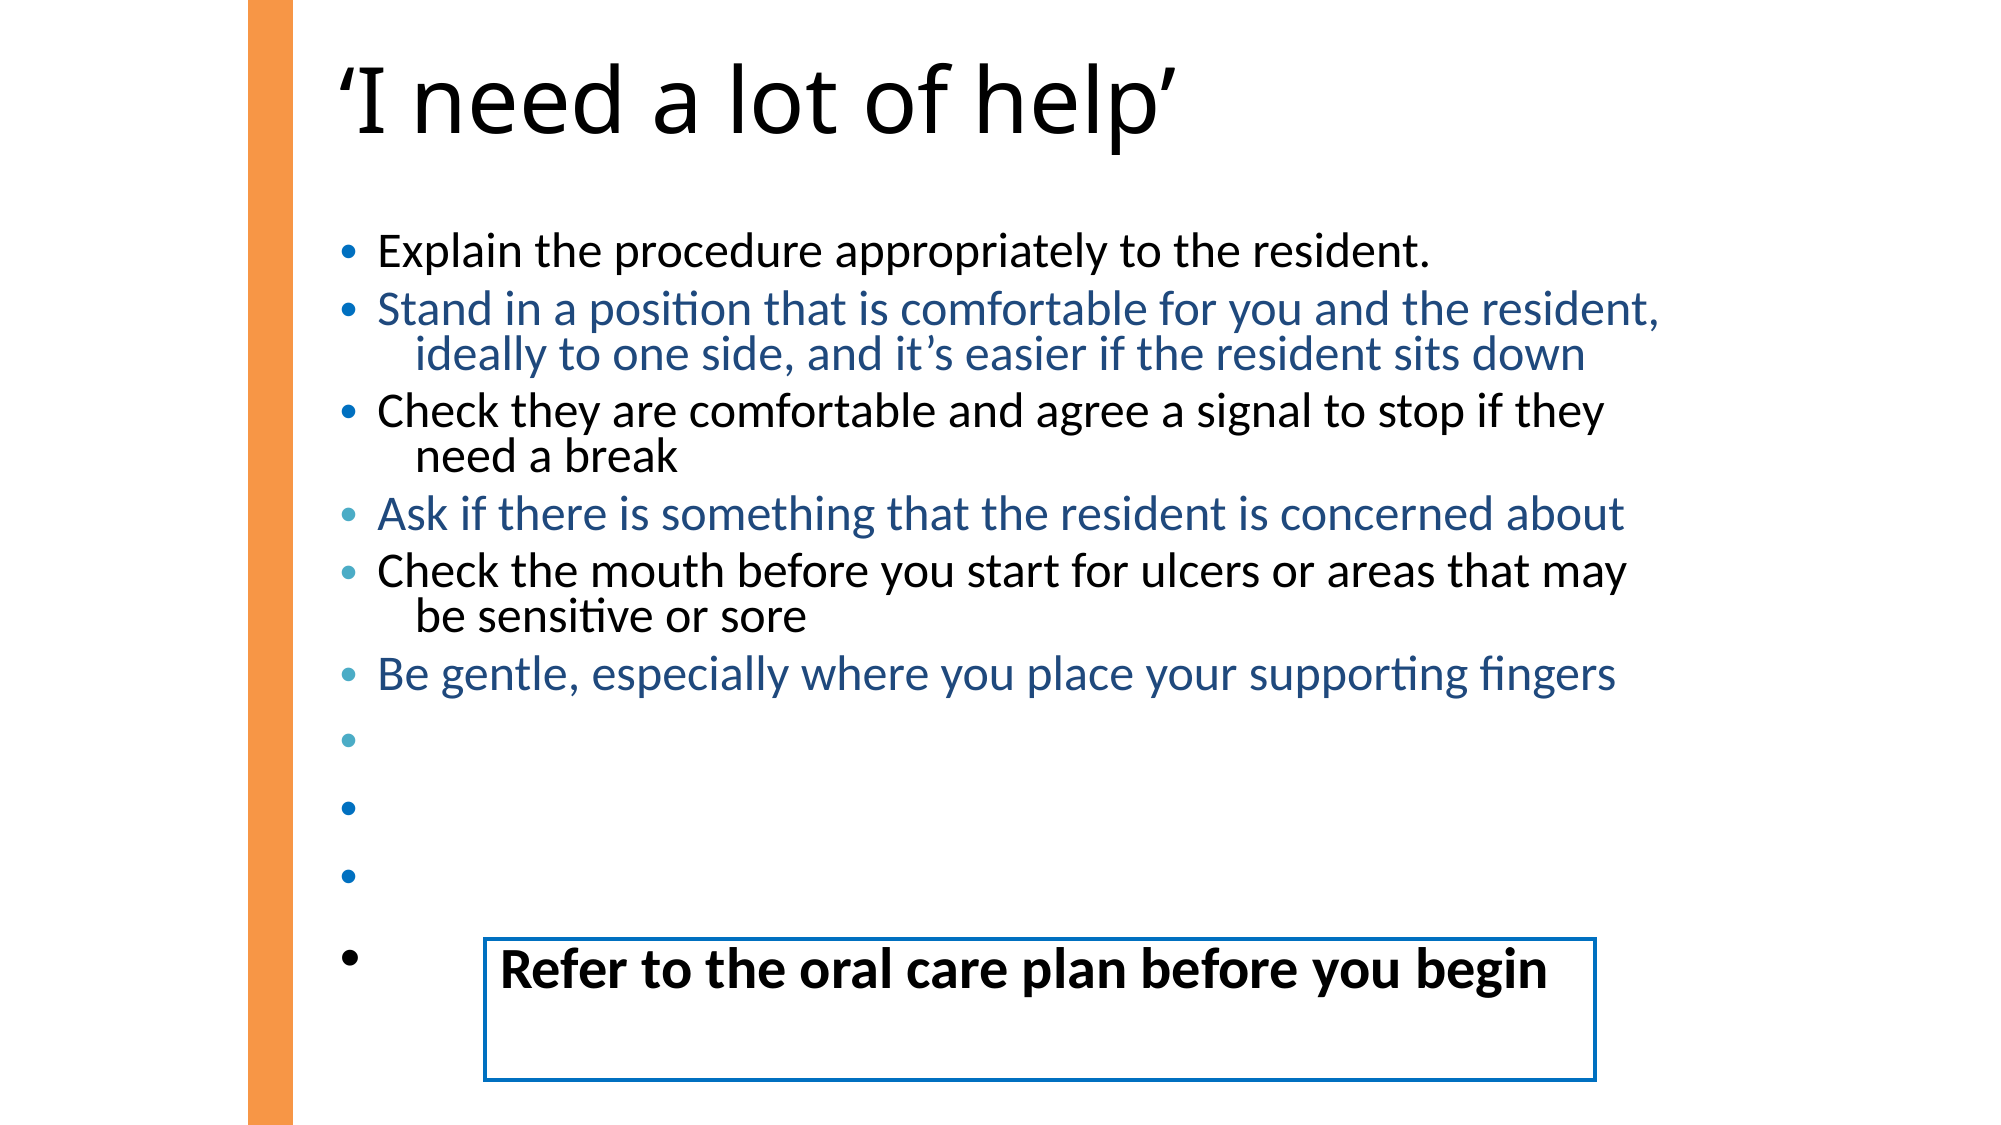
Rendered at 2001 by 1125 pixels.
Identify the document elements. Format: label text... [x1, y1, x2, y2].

list Refer to the oral care plan before you begin [484, 938, 1596, 1018]
list Explain the procedure appropriately to the resident. Stand in a position that is comfortable for you and the resident, ideally to one side, and it’s easier if the resident sits down Check they are comfortable and agree a signal to stop if they need a break Ask if there is something that the resident is concerned about Check the mouth before you start for ulcers or areas that may be sensitive or sore Be gentle, especially where you place your supporting fingers [324, 224, 1702, 982]
title ‘I need a lot of help’ [324, 6, 1675, 194]
text_box [250, 0, 291, 1125]
